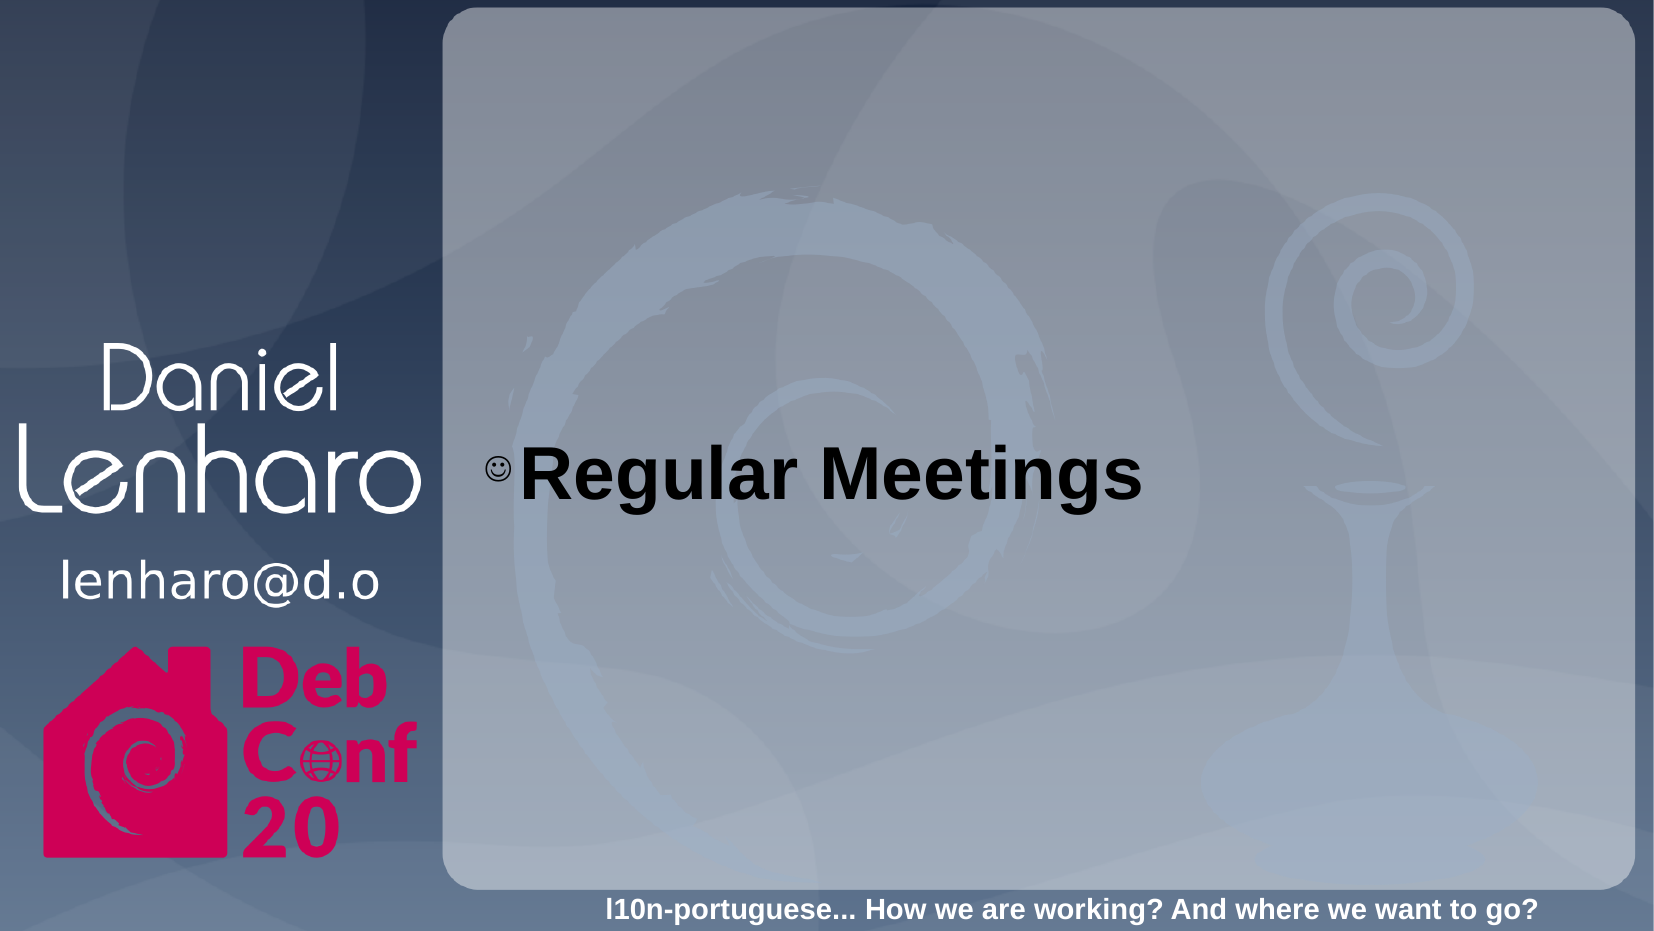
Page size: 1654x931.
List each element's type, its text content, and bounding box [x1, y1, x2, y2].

text_box Regular Meetings [469, 424, 1184, 523]
text_box l10n-portuguese... How we are working? And where we want to go? [590, 885, 1654, 931]
picture [0, 0, 1654, 931]
